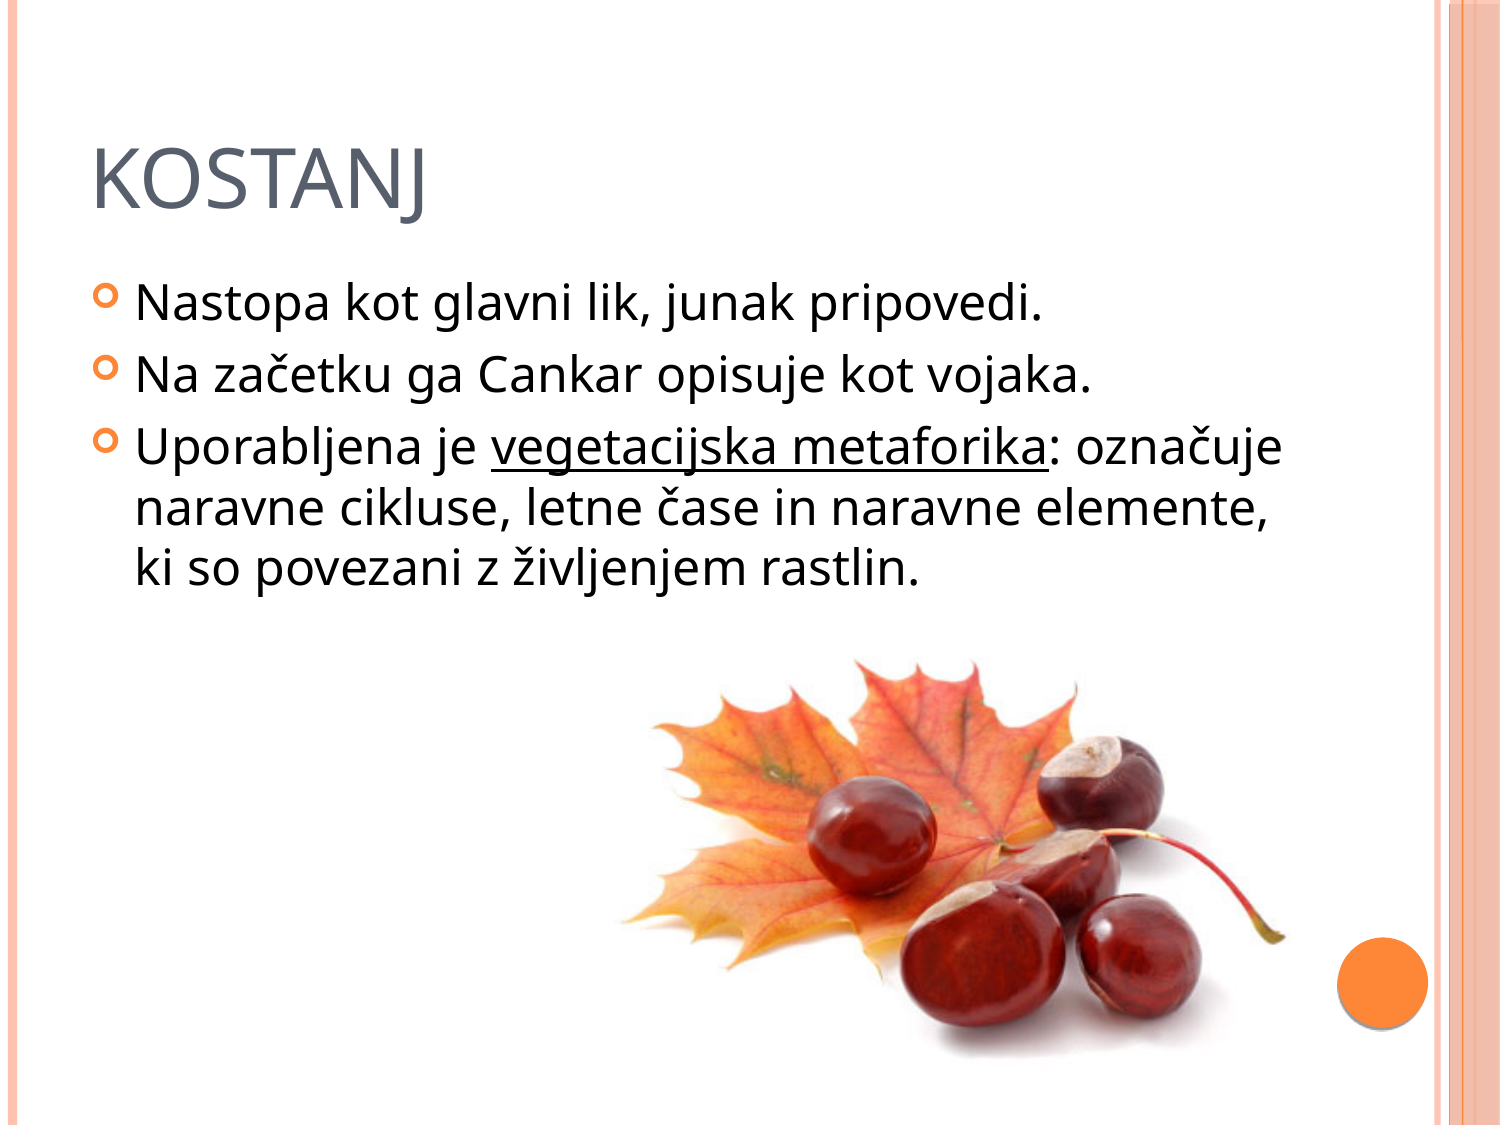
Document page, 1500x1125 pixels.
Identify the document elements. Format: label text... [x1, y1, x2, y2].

list Nastopa kot glavni lik, junak pripovedi. Na začetku ga Cankar opisuje kot vojaka. Uporabljena je vegetacijska metaforika: označuje naravne cikluse, letne čase in naravne elemente, ki so povezani z življenjem rastlin. [75, 262, 1300, 1062]
picture [608, 644, 1310, 1075]
title Kostanj [75, 45, 1300, 233]
